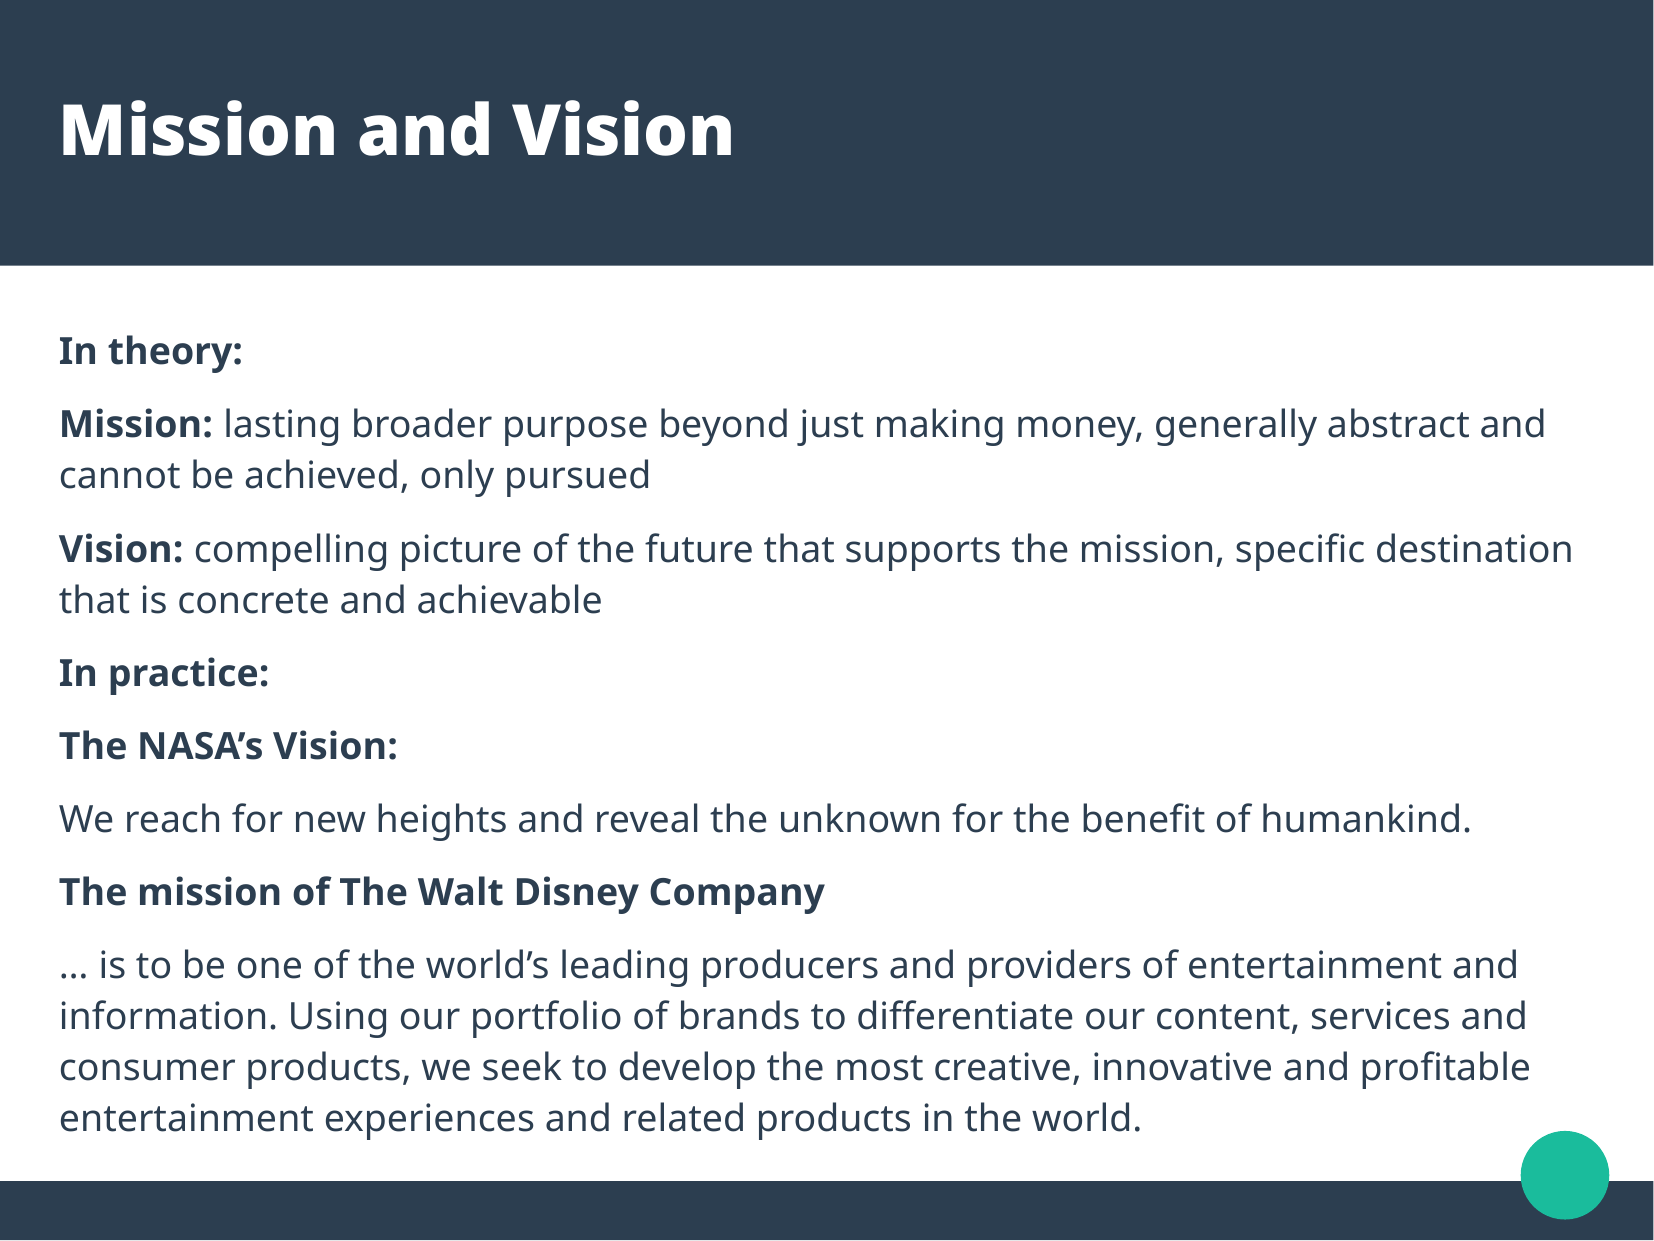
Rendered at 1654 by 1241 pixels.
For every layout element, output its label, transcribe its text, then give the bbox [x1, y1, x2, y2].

title Mission and Vision [59, 49, 1595, 207]
list In theory: Mission: lasting broader purpose beyond just making money, generally abstract and cannot be achieved, only pursued Vision: compelling picture of the future that supports the mission, specific destination that is concrete and achievable In practice: The NASA’s Vision: We reach for new heights and reveal the unknown for the benefit of humankind. The mission of The Walt Disney Company … is to be one of the world’s leading producers and providers of entertainment and information. Using our portfolio of brands to differentiate our content, services and consumer products, we seek to develop the most creative, innovative and profitable entertainment experiences and related products in the world. [59, 324, 1595, 1152]
